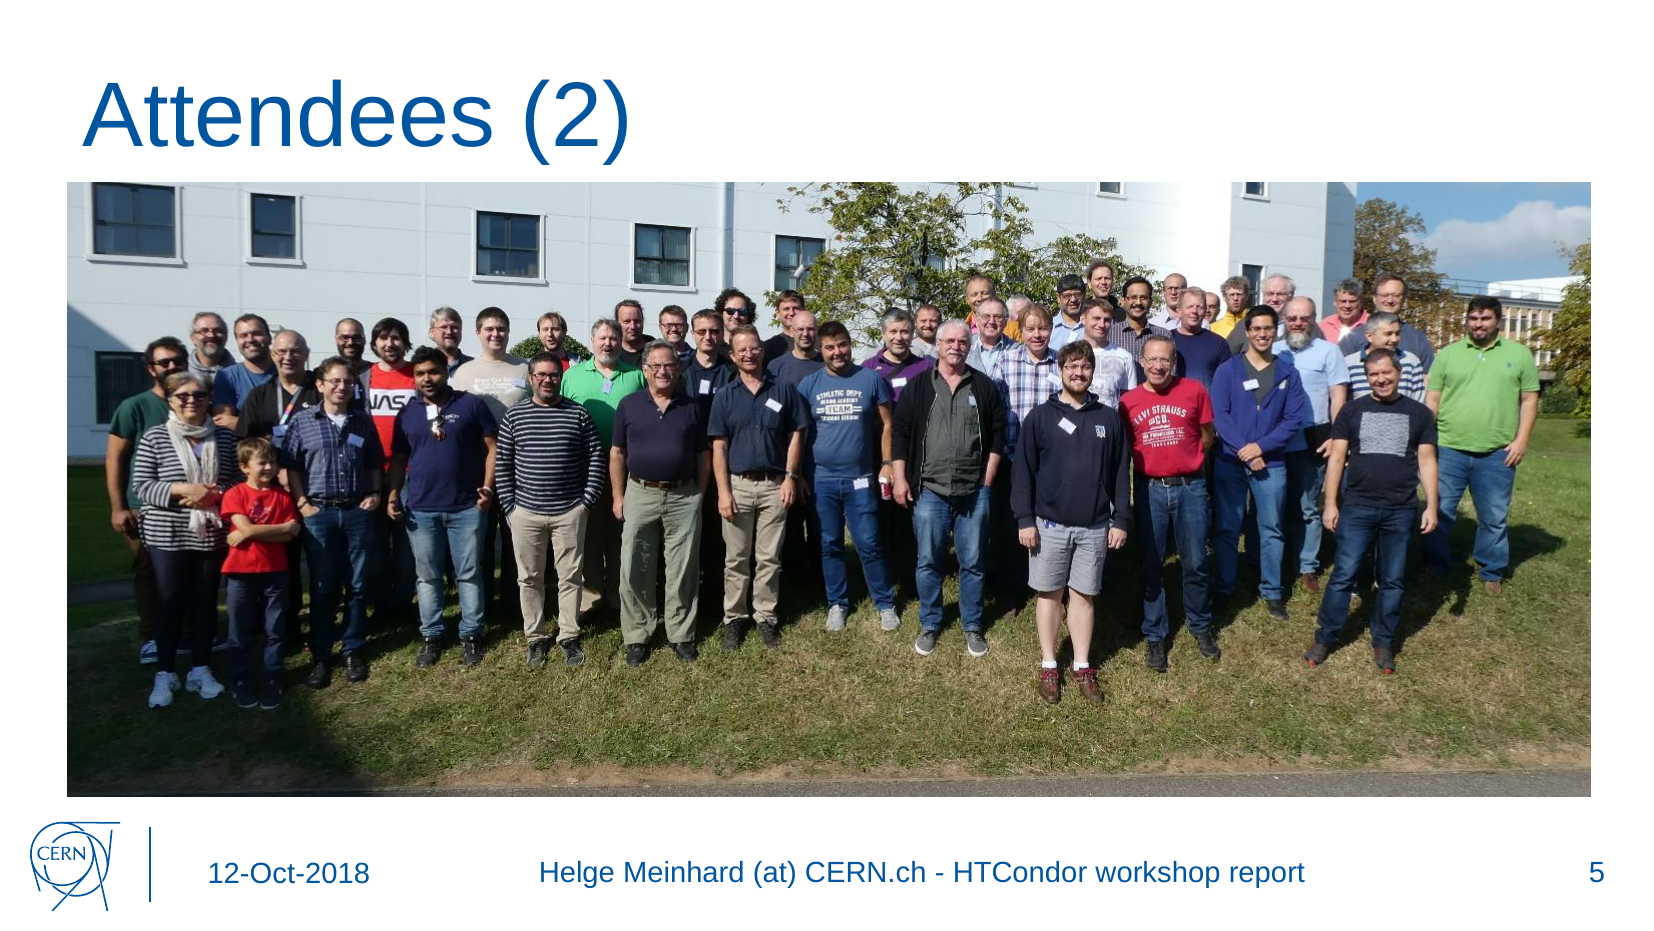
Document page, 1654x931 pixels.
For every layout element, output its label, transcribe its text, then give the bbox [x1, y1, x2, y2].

title Attendees (2) [82, 37, 1571, 182]
picture [67, 182, 1591, 797]
